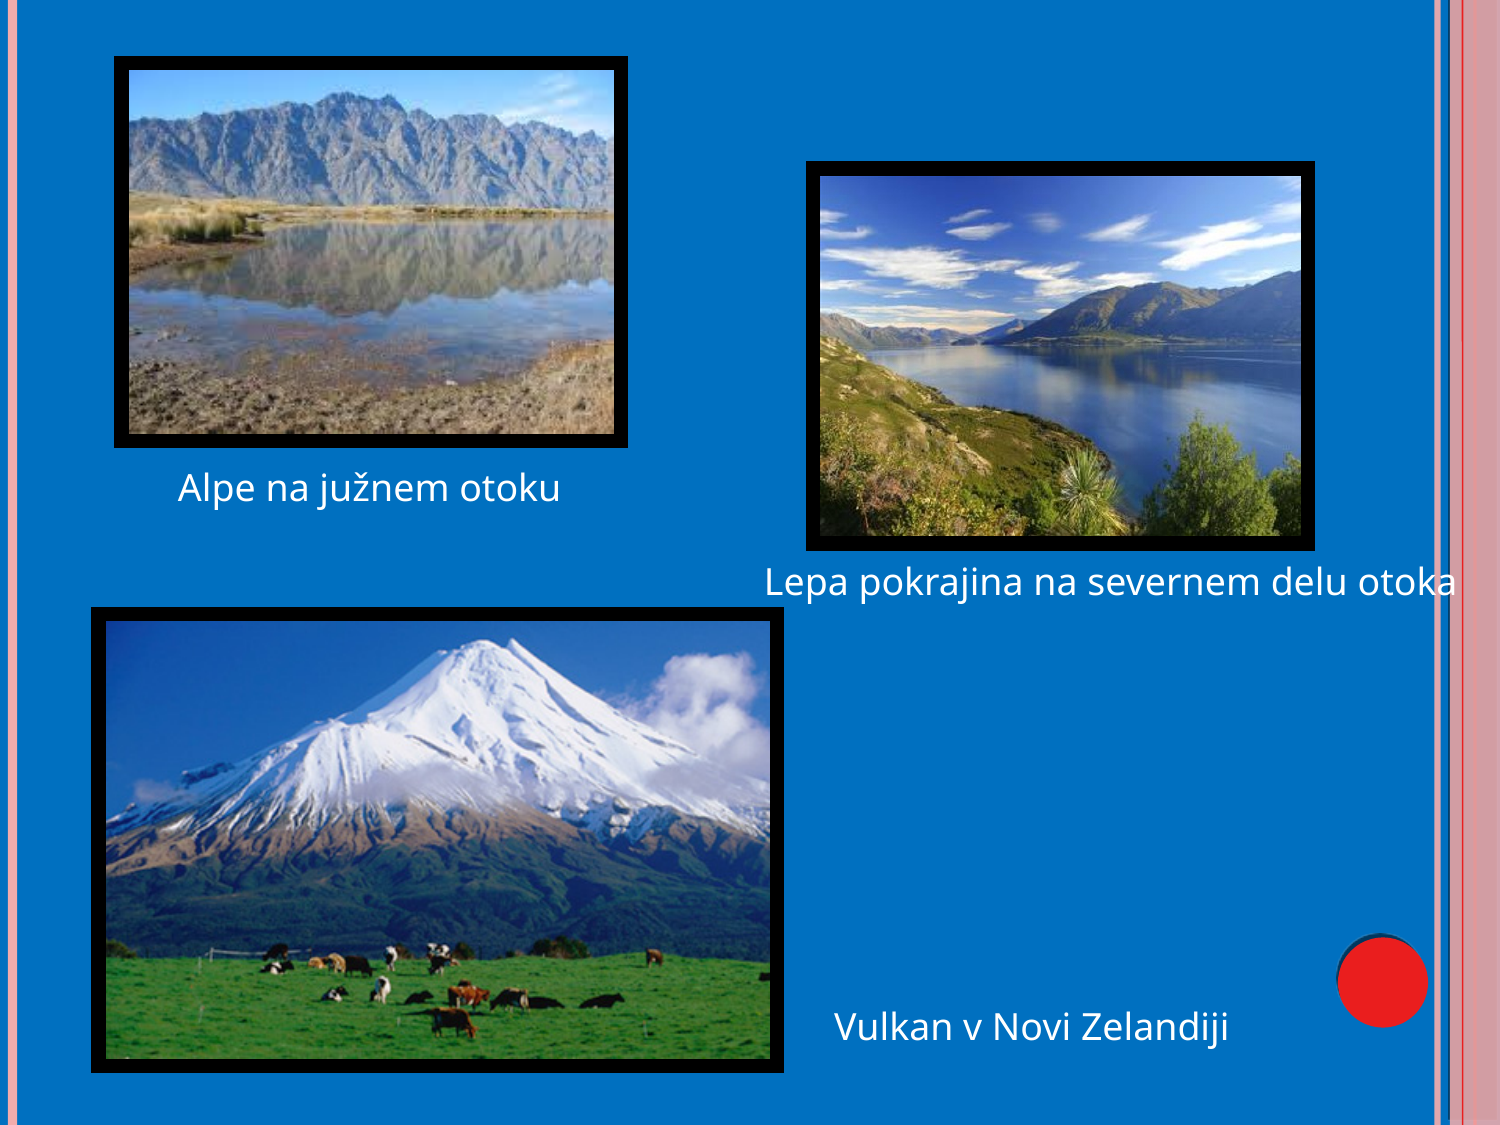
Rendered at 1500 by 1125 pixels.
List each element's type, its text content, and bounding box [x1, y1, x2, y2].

text_box Alpe na južnem otoku [163, 456, 577, 517]
picture [820, 175, 1301, 537]
picture [128, 70, 614, 434]
text_box Vulkan v Novi Zelandiji [819, 996, 1246, 1056]
text_box Lepa pokrajina na severnem delu otoka [749, 550, 1474, 611]
picture [105, 621, 770, 1059]
